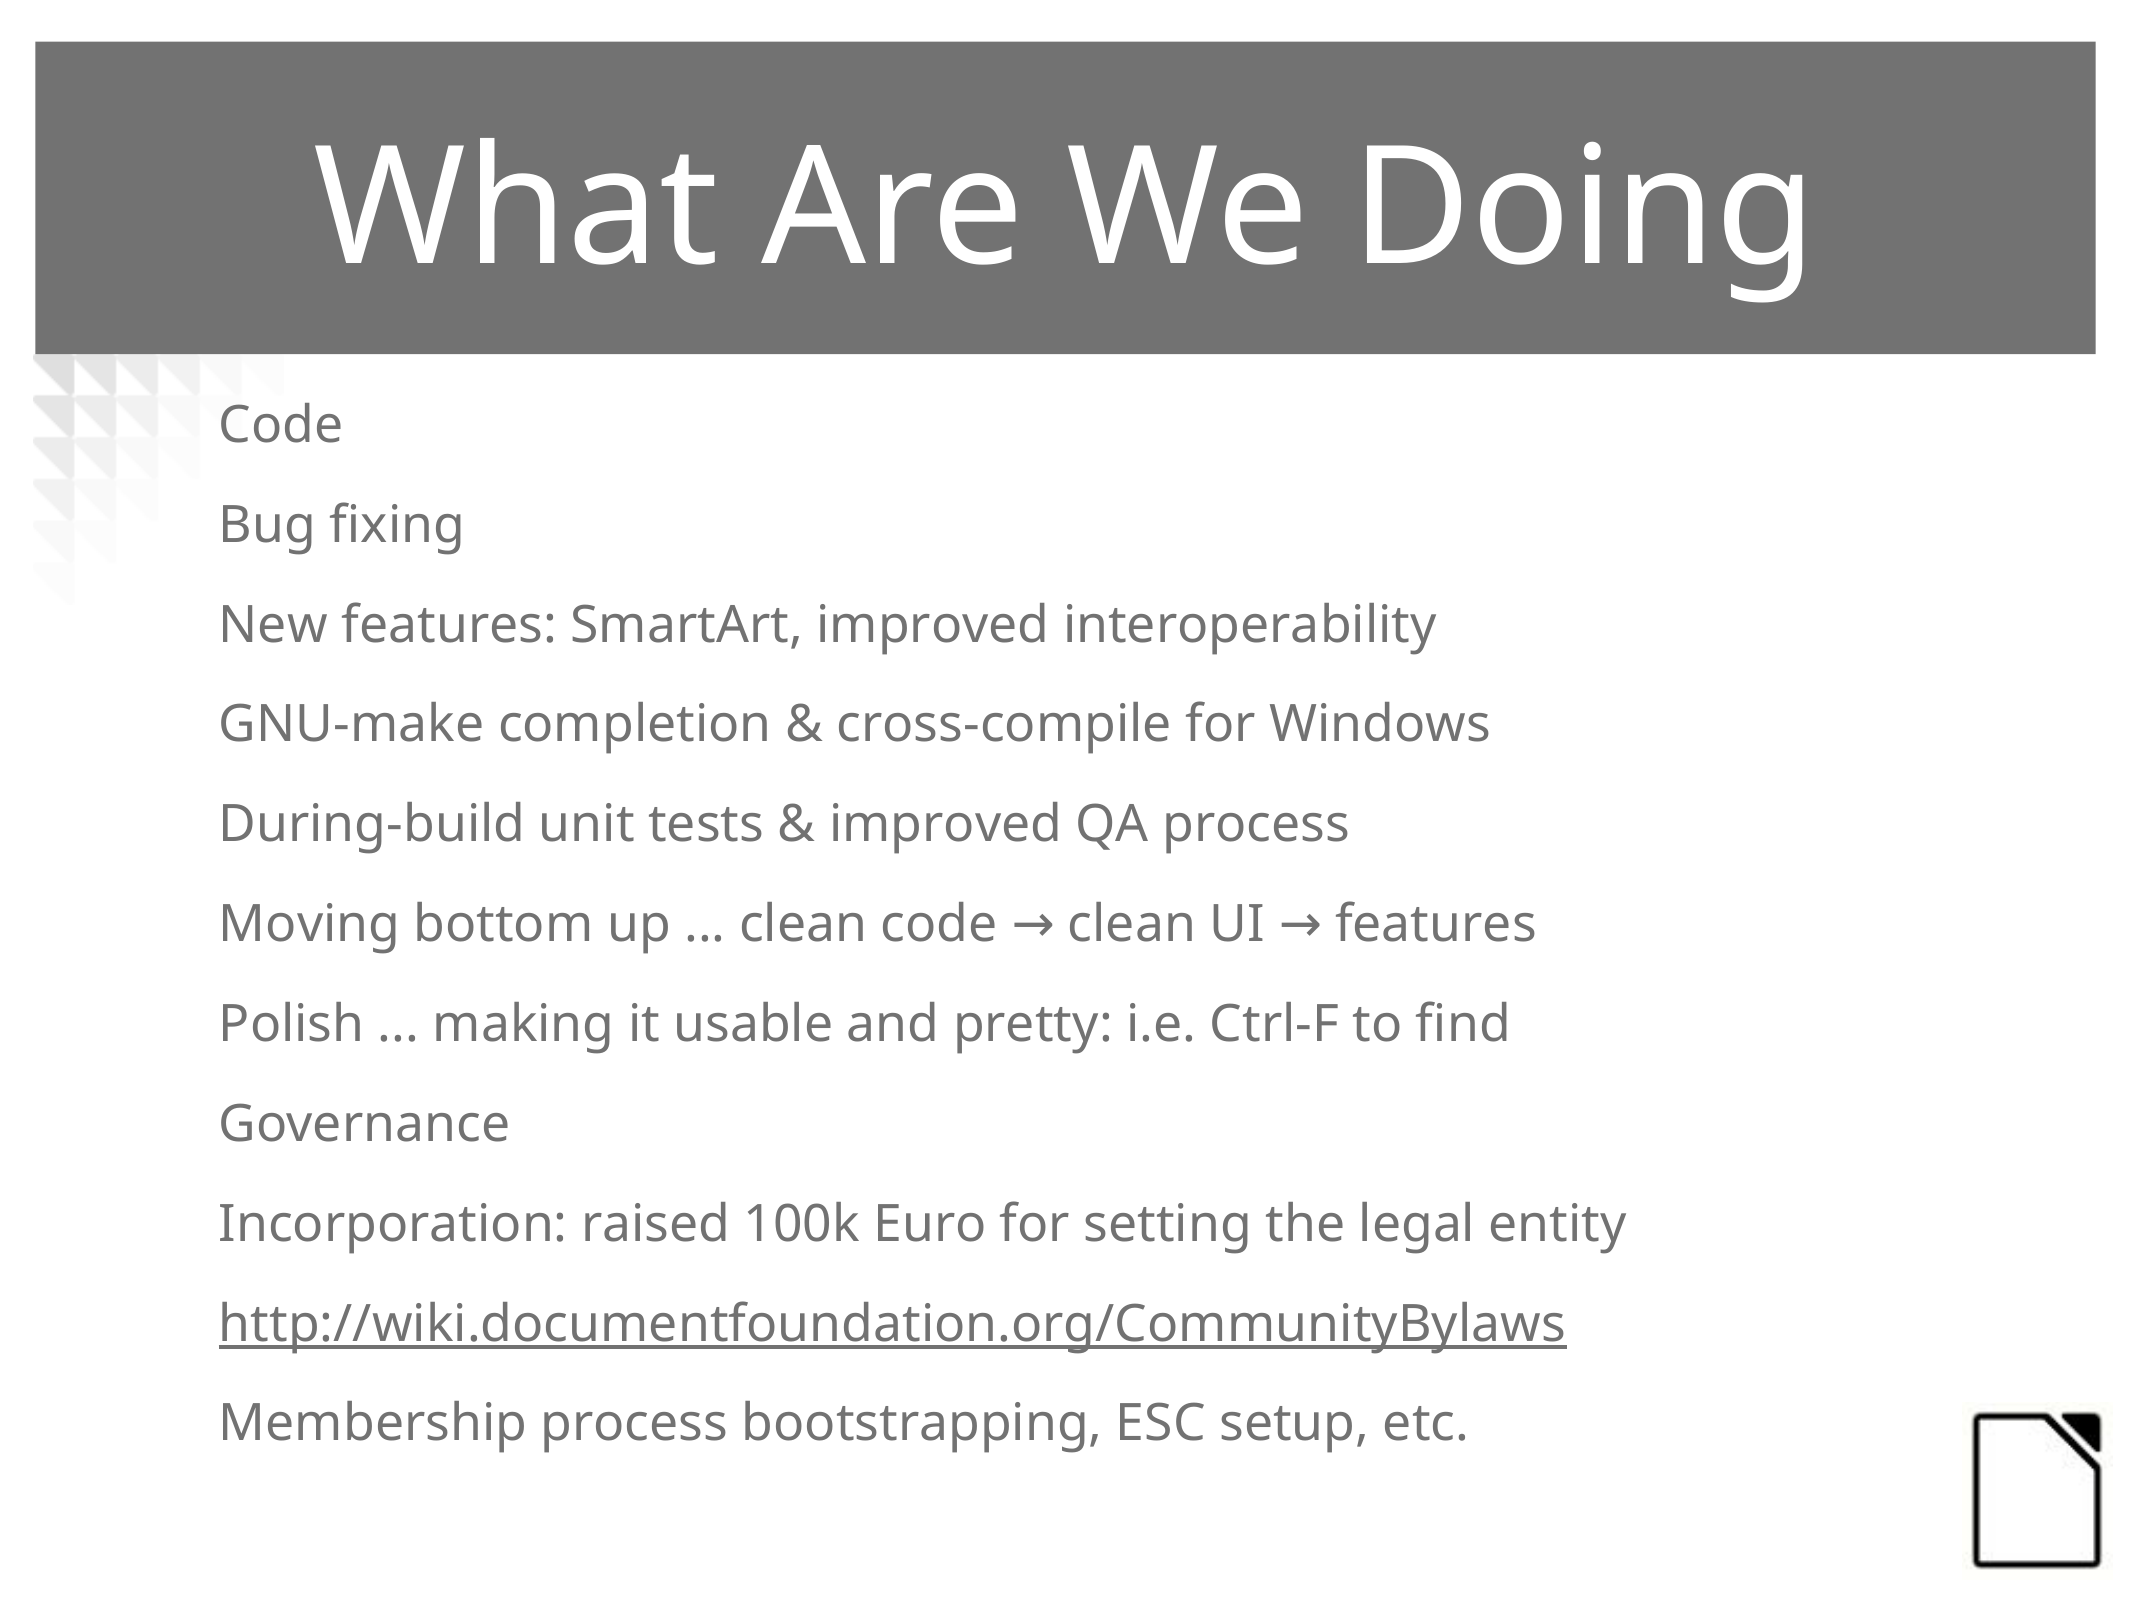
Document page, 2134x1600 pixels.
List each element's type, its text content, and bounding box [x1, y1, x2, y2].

list Code Bug fixing New features: SmartArt, improved interoperability GNU-make completion & cross-compile for Windows During-build unit tests & improved QA process Moving bottom up ... clean code → clean UI → features Polish ... making it usable and pretty: i.e. Ctrl-F to find Governance Incorporation: raised 100k Euro for setting the legal entity http://wiki.documentfoundation.org/CommunityBylaws Membership process bootstrapping, ESC setup, etc. [208, 375, 1925, 1467]
picture [33, 354, 284, 605]
title What Are We Doing [35, 41, 2096, 355]
picture [1962, 1402, 2113, 1580]
